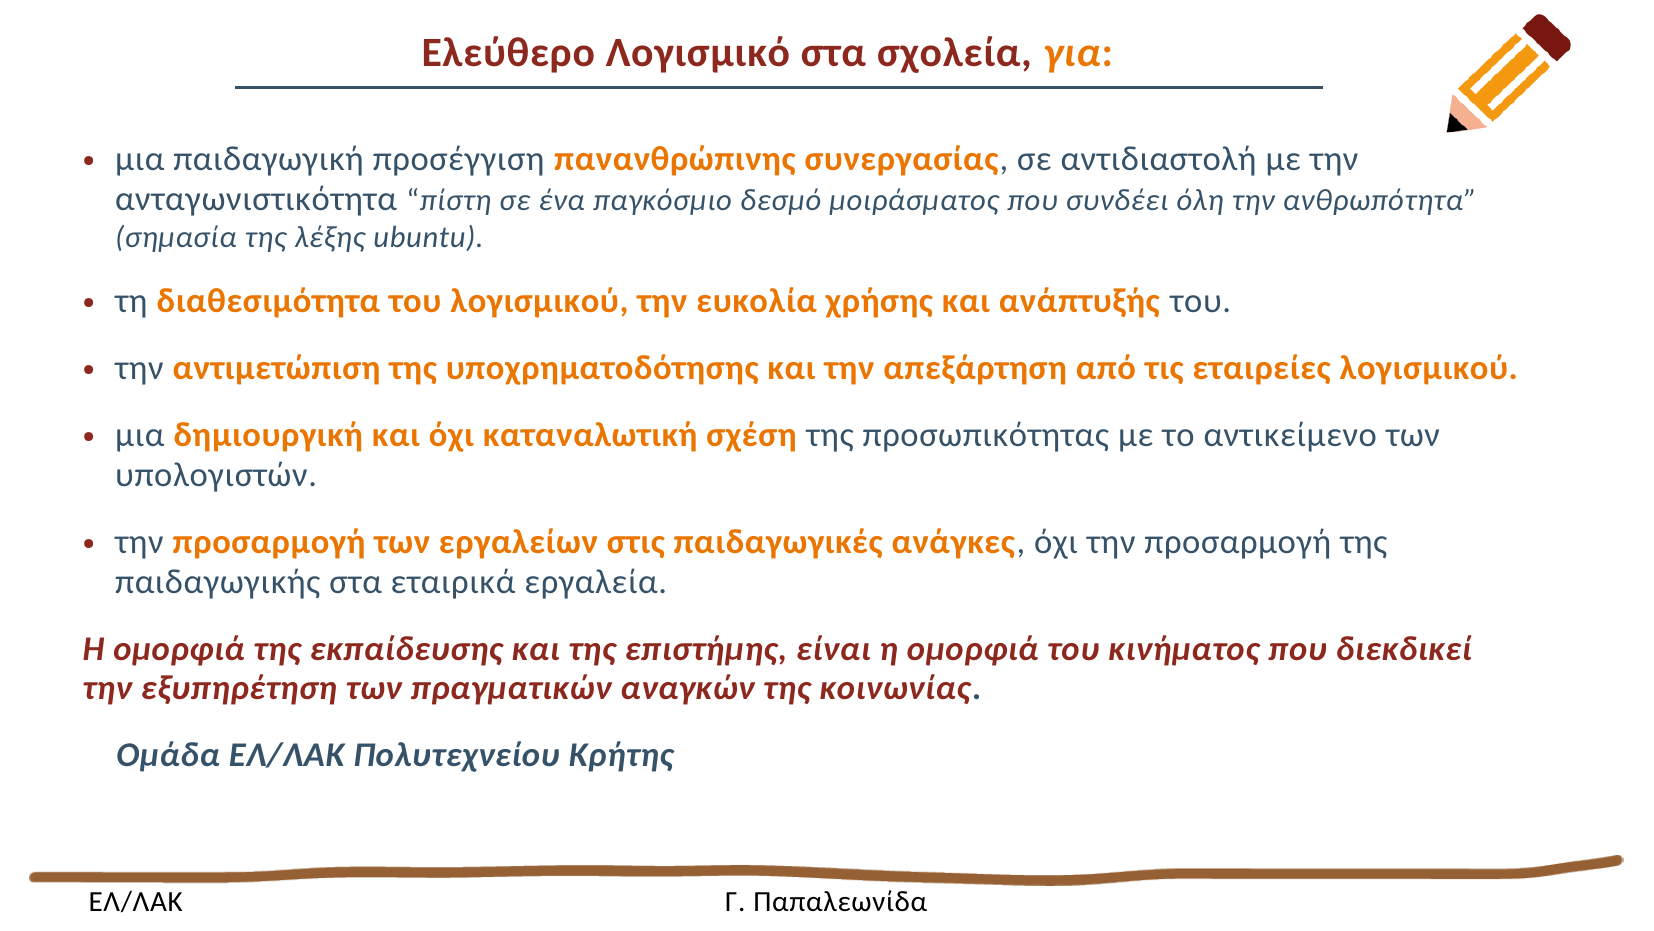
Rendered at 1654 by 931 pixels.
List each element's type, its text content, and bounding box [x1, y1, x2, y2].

title Ελεύθερο Λογισμικό στα σχολεία, για: [88, 29, 1447, 82]
picture [1446, 14, 1571, 133]
text_box Γ. Παπαλεωνίδα [560, 885, 1092, 930]
list μια παιδαγωγική προσέγγιση πανανθρώπινης συνεργασίας, σε αντιδιαστολή με την ανταγωνιστικότητα “πίστη σε ένα παγκόσμιο δεσμό μοιράσματος που συνδέει όλη την ανθρωπότητα” (σημασία της λέξης ubuntu). τη διαθεσιμότητα του λογισμικού, την ευκολία χρήσης και ανάπτυξής του. την αντιμετώπιση της υποχρηματοδότησης και την απεξάρτηση από τις εταιρείες λογισμικού. μια δημιουργική και όχι καταναλωτική σχέση της προσωπικότητας με το αντικείμενο των υπολογιστών. την προσαρμογή των εργαλείων στις παιδαγωγικές ανάγκες, όχι την προσαρμογή της παιδαγωγικής στα εταιρικά εργαλεία. Η ομορφιά της εκπαίδευσης και της επιστήμης, είναι η ομορφιά του κινήματος που διεκδικεί την εξυπηρέτηση των πραγματικών αναγκών της κοινωνίας. Ομάδα ΕΛ/ΛΑΚ Πολυτεχνείου Κρήτης [82, 136, 1528, 788]
picture [29, 855, 1624, 886]
text_box ΕΛ/ΛΑΚ [88, 885, 472, 930]
